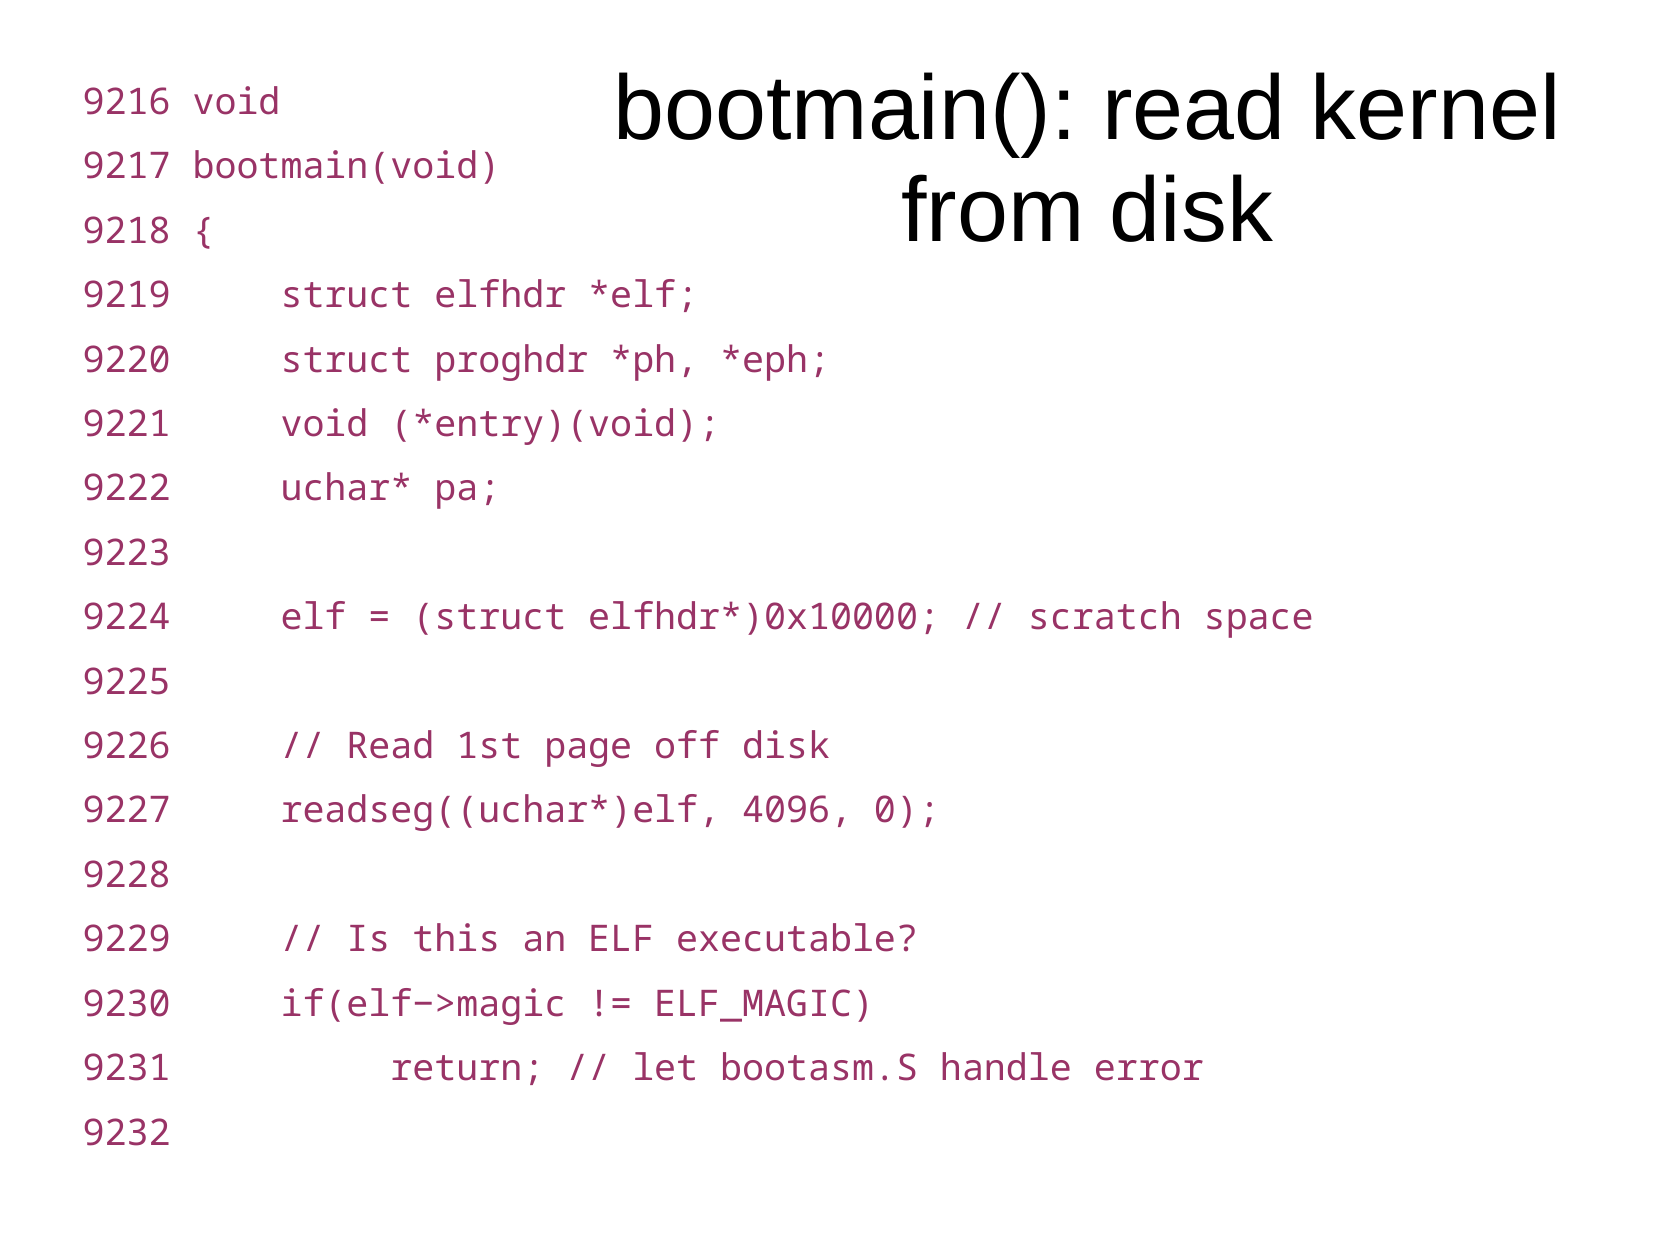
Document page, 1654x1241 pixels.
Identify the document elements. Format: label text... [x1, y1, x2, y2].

list 9216 void 9217 bootmain(void) 9218 { 9219 struct elfhdr *elf; 9220 struct proghdr *ph, *eph; 9221 void (*entry)(void); 9222 uchar* pa; 9223 9224 elf = (struct elfhdr*)0x10000; // scratch space 9225 9226 // Read 1st page off disk 9227 readseg((uchar*)elf, 4096, 0); 9228 9229 // Is this an ELF executable? 9230 if(elf−>magic != ELF_MAGIC) 9231 return; // let bootasm.S handle error 9232 [82, 75, 1571, 1163]
title bootmain(): read kernel from disk [525, 55, 1651, 263]
